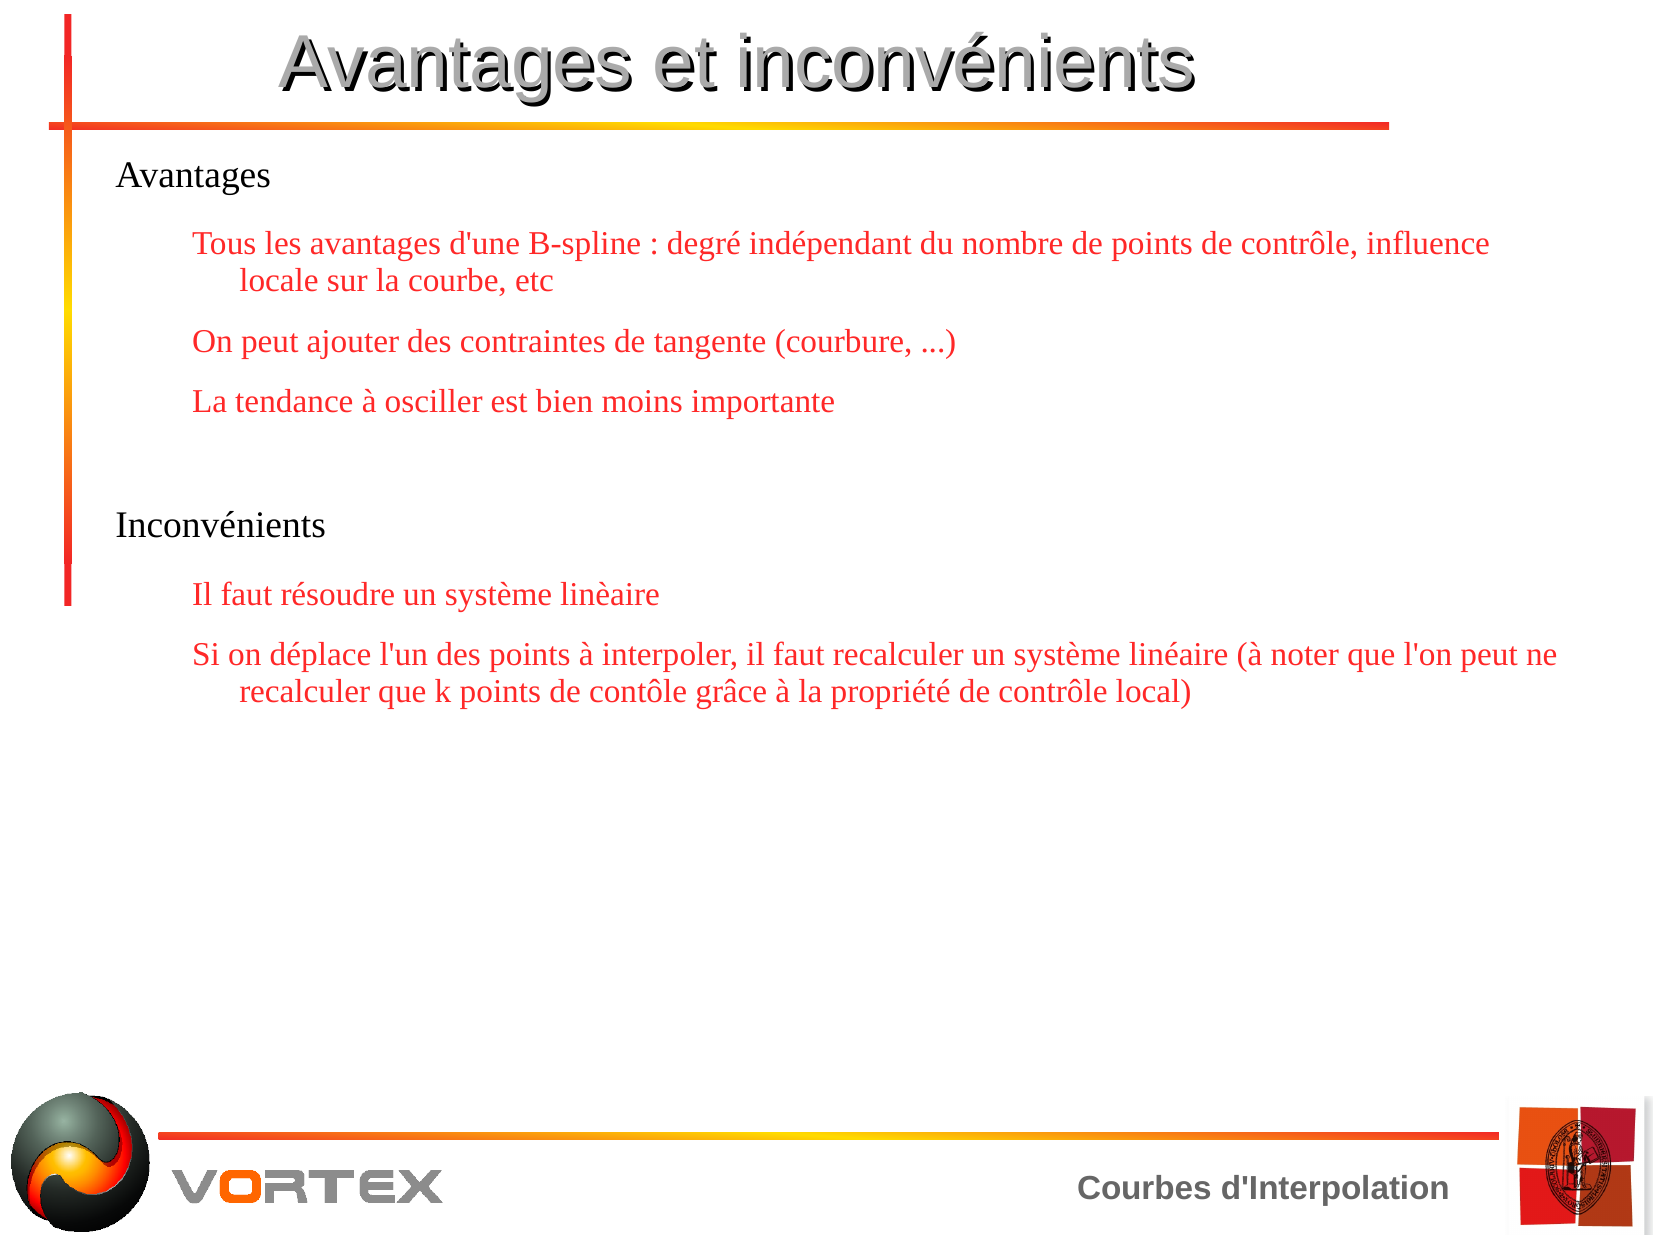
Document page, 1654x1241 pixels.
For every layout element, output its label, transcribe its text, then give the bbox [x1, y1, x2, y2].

picture [11, 1092, 443, 1232]
list Avantages Tous les avantages d'une B-spline : degré indépendant du nombre de points de contrôle, influence locale sur la courbe, etc On peut ajouter des contraintes de tangente (courbure, ...) La tendance à osciller est bien moins importante Inconvénients Il faut résoudre un système linèaire Si on déplace l'un des points à interpoler, il faut recalculer un système linéaire (à noter que l'on peut ne recalculer que k points de contôle grâce à la propriété de contrôle local) [97, 153, 1571, 1109]
title Avantages et inconvénients [82, 4, 1392, 120]
picture [1505, 1096, 1653, 1235]
